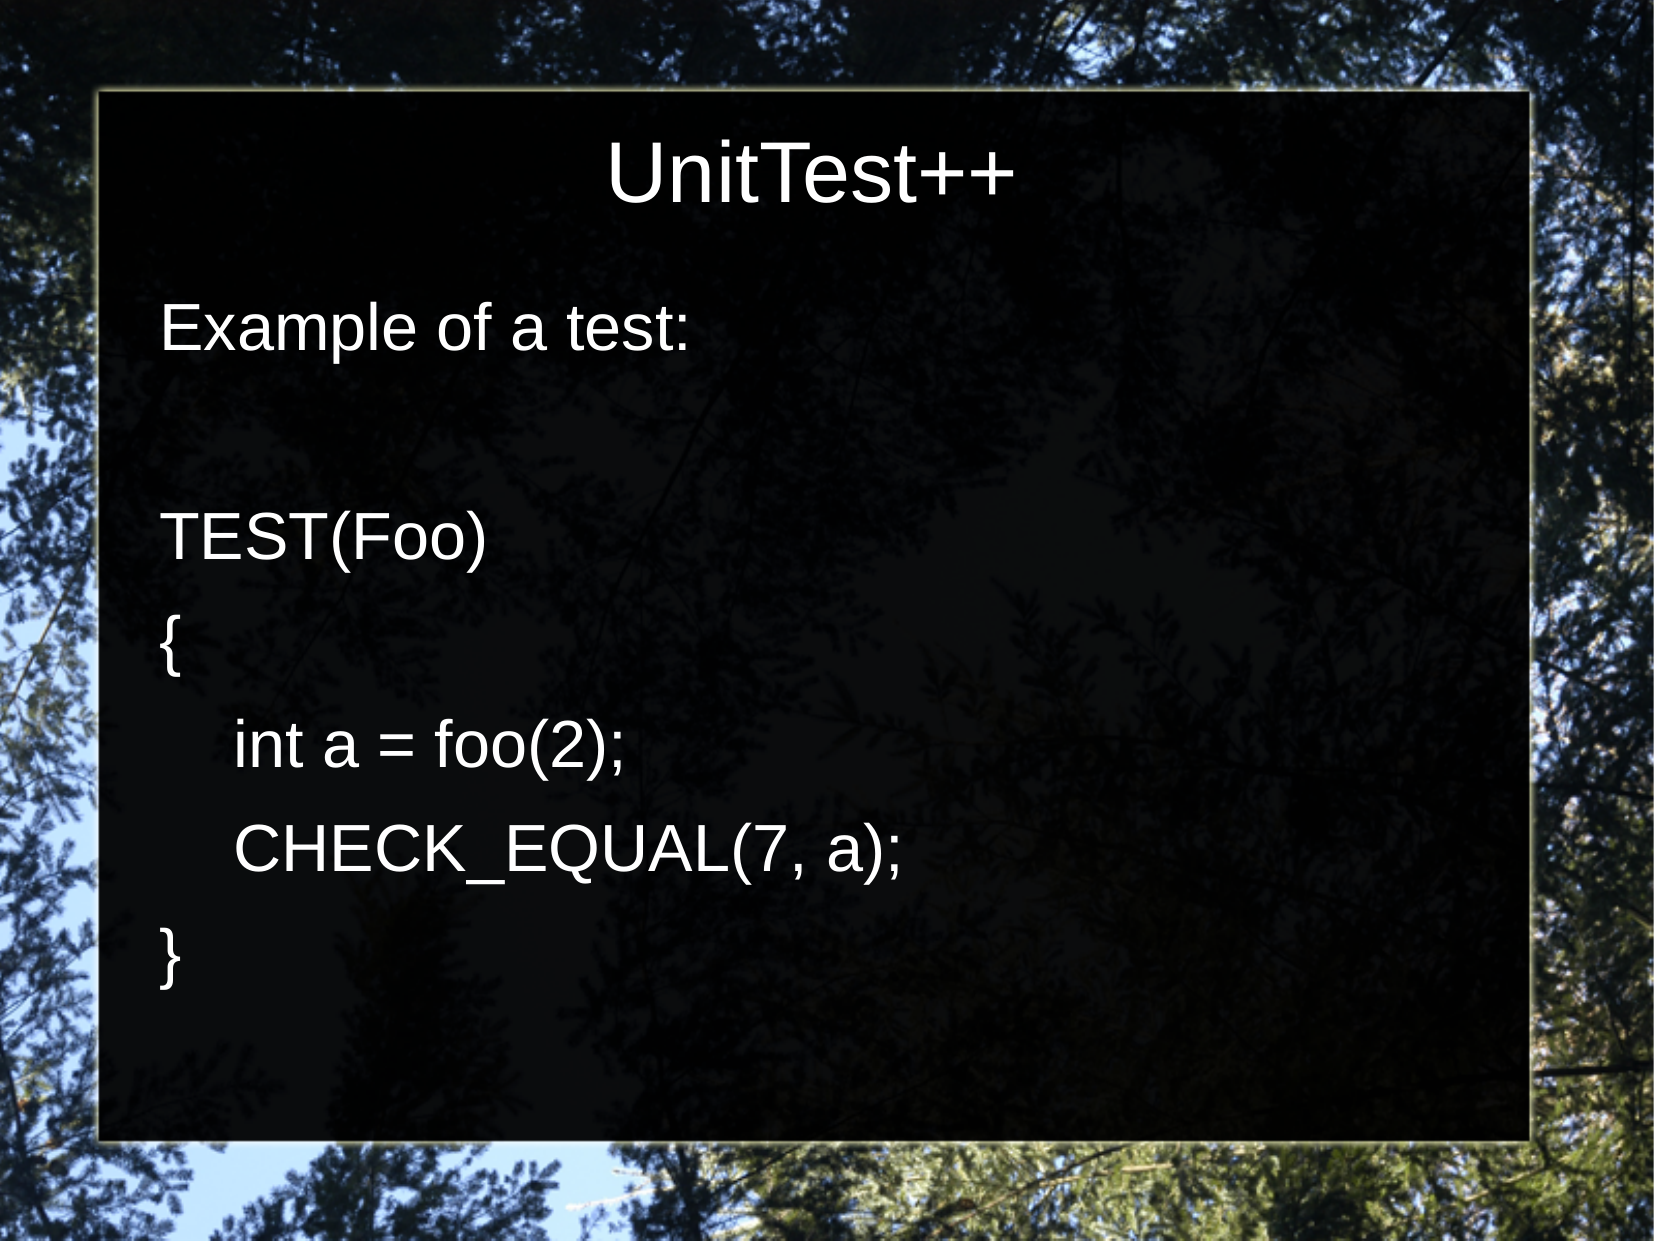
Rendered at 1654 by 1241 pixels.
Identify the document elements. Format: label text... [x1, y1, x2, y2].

picture [0, 0, 1654, 1241]
list Example of a test: TEST(Foo) { int a = foo(2); CHECK_EQUAL(7, a); } [88, 290, 1536, 1109]
title UnitTest++ [88, 88, 1536, 257]
